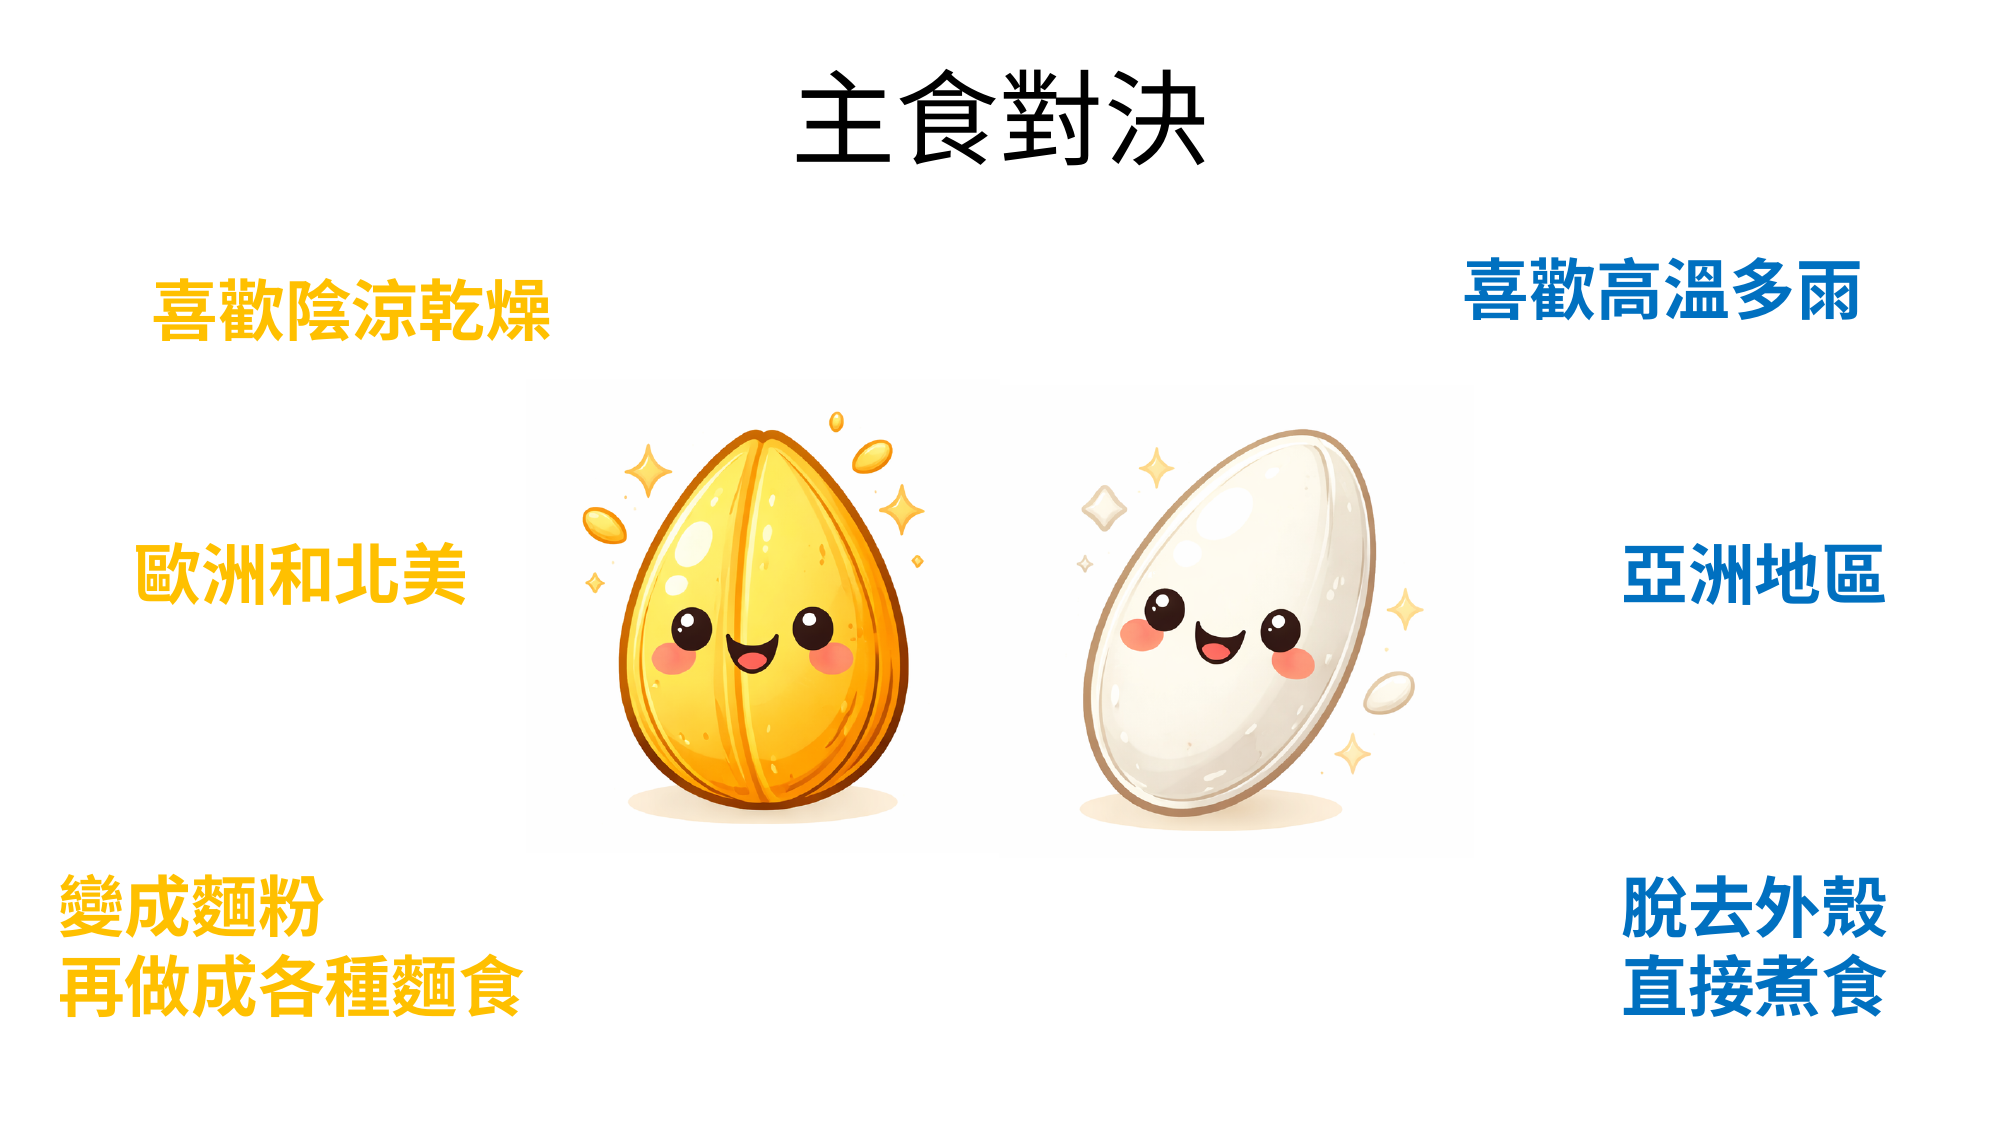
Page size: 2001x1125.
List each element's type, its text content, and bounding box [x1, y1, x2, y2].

text_box 亞洲地區 [1437, 525, 2000, 622]
text_box 喜歡陰涼乾燥 [32, 261, 671, 358]
text_box 脫去外殼 直接煮食 [1437, 857, 2000, 1035]
text_box 變成麵粉 再做成各種麵食 [43, 857, 831, 1035]
text_box 歐洲和北美 [0, 525, 621, 622]
picture [526, 379, 1474, 858]
text_box 喜歡高溫多雨 [1345, 240, 1981, 337]
title 主食對決 [137, 59, 1863, 278]
